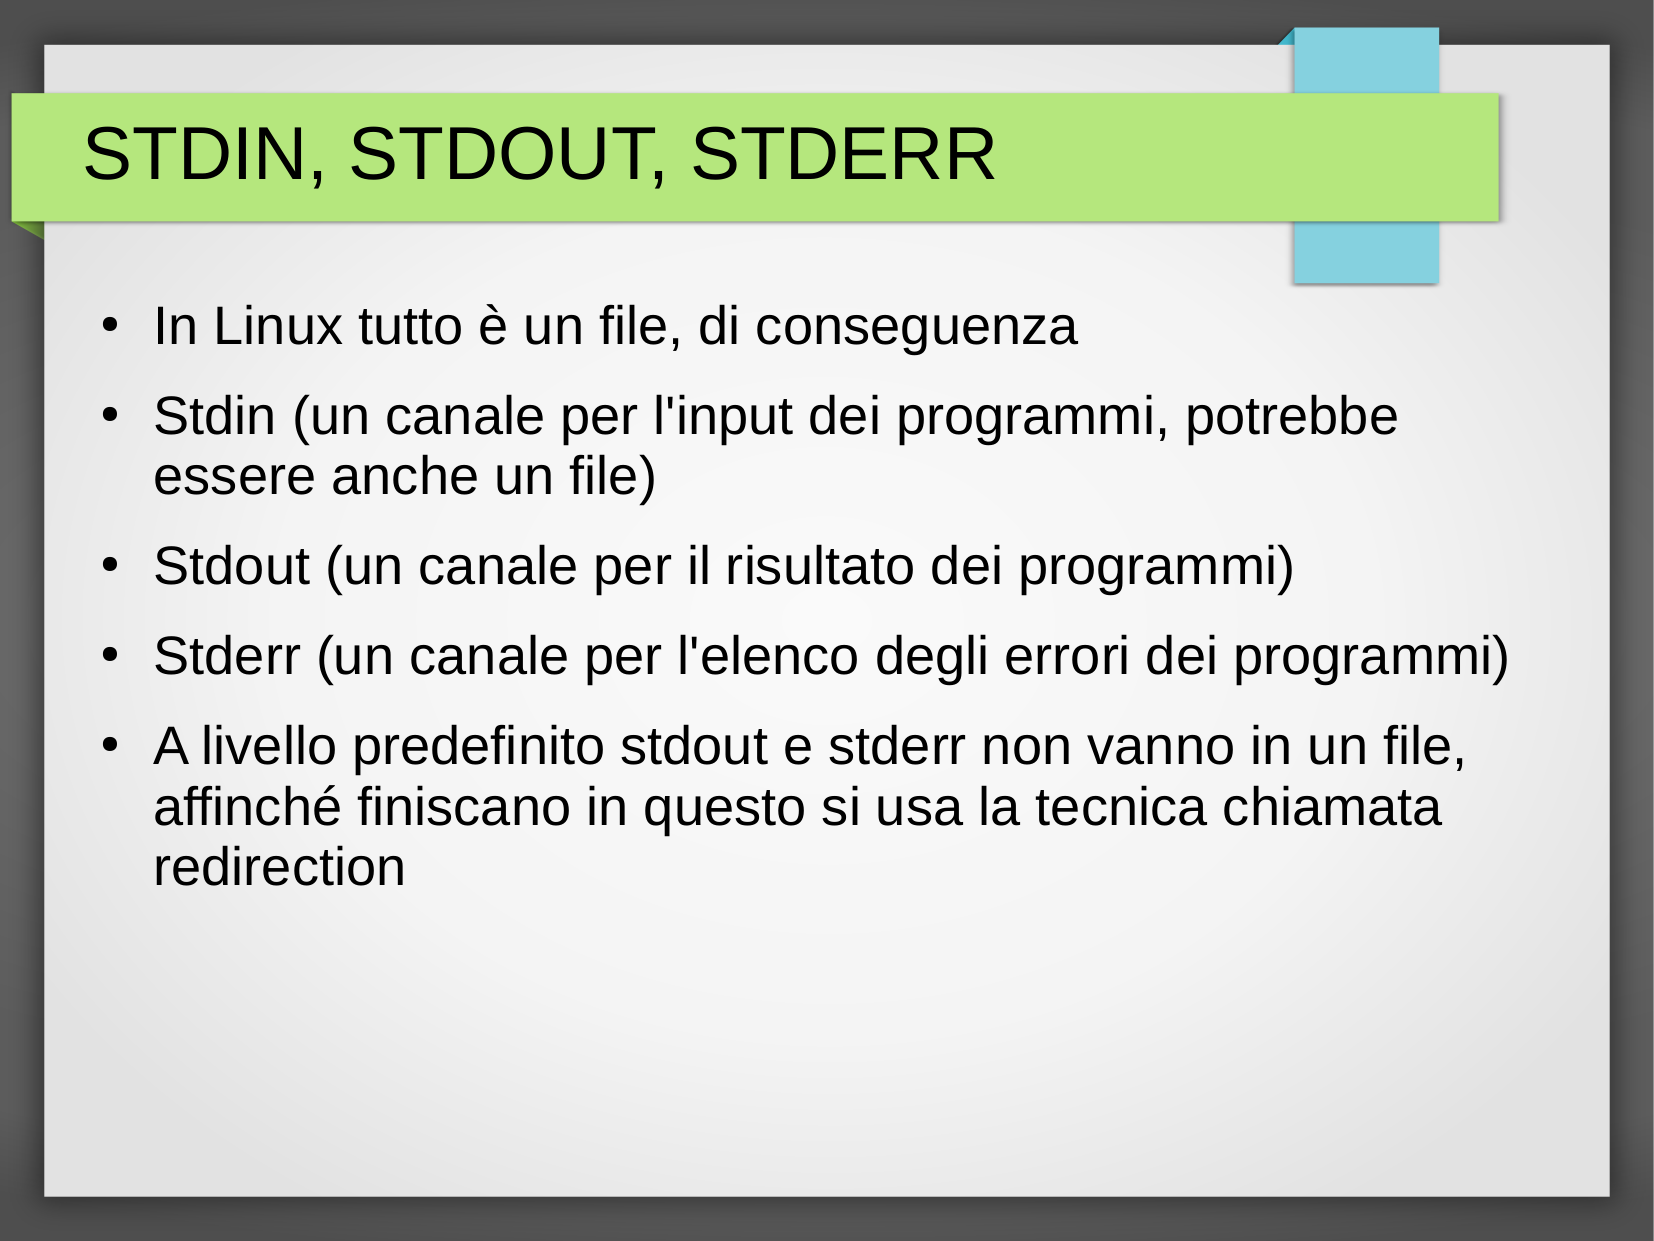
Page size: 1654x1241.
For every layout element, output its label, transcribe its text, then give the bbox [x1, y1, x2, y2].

title STDIN, STDOUT, STDERR [82, 94, 1264, 213]
list In Linux tutto è un file, di conseguenza Stdin (un canale per l'input dei programmi, potrebbe essere anche un file) Stdout (un canale per il risultato dei programmi) Stderr (un canale per l'elenco degli errori dei programmi) A livello predefinito stdout e stderr non vanno in un file, affinché finiscano in questo si usa la tecnica chiamata redirection [82, 295, 1571, 1015]
picture [0, 0, 1654, 1241]
